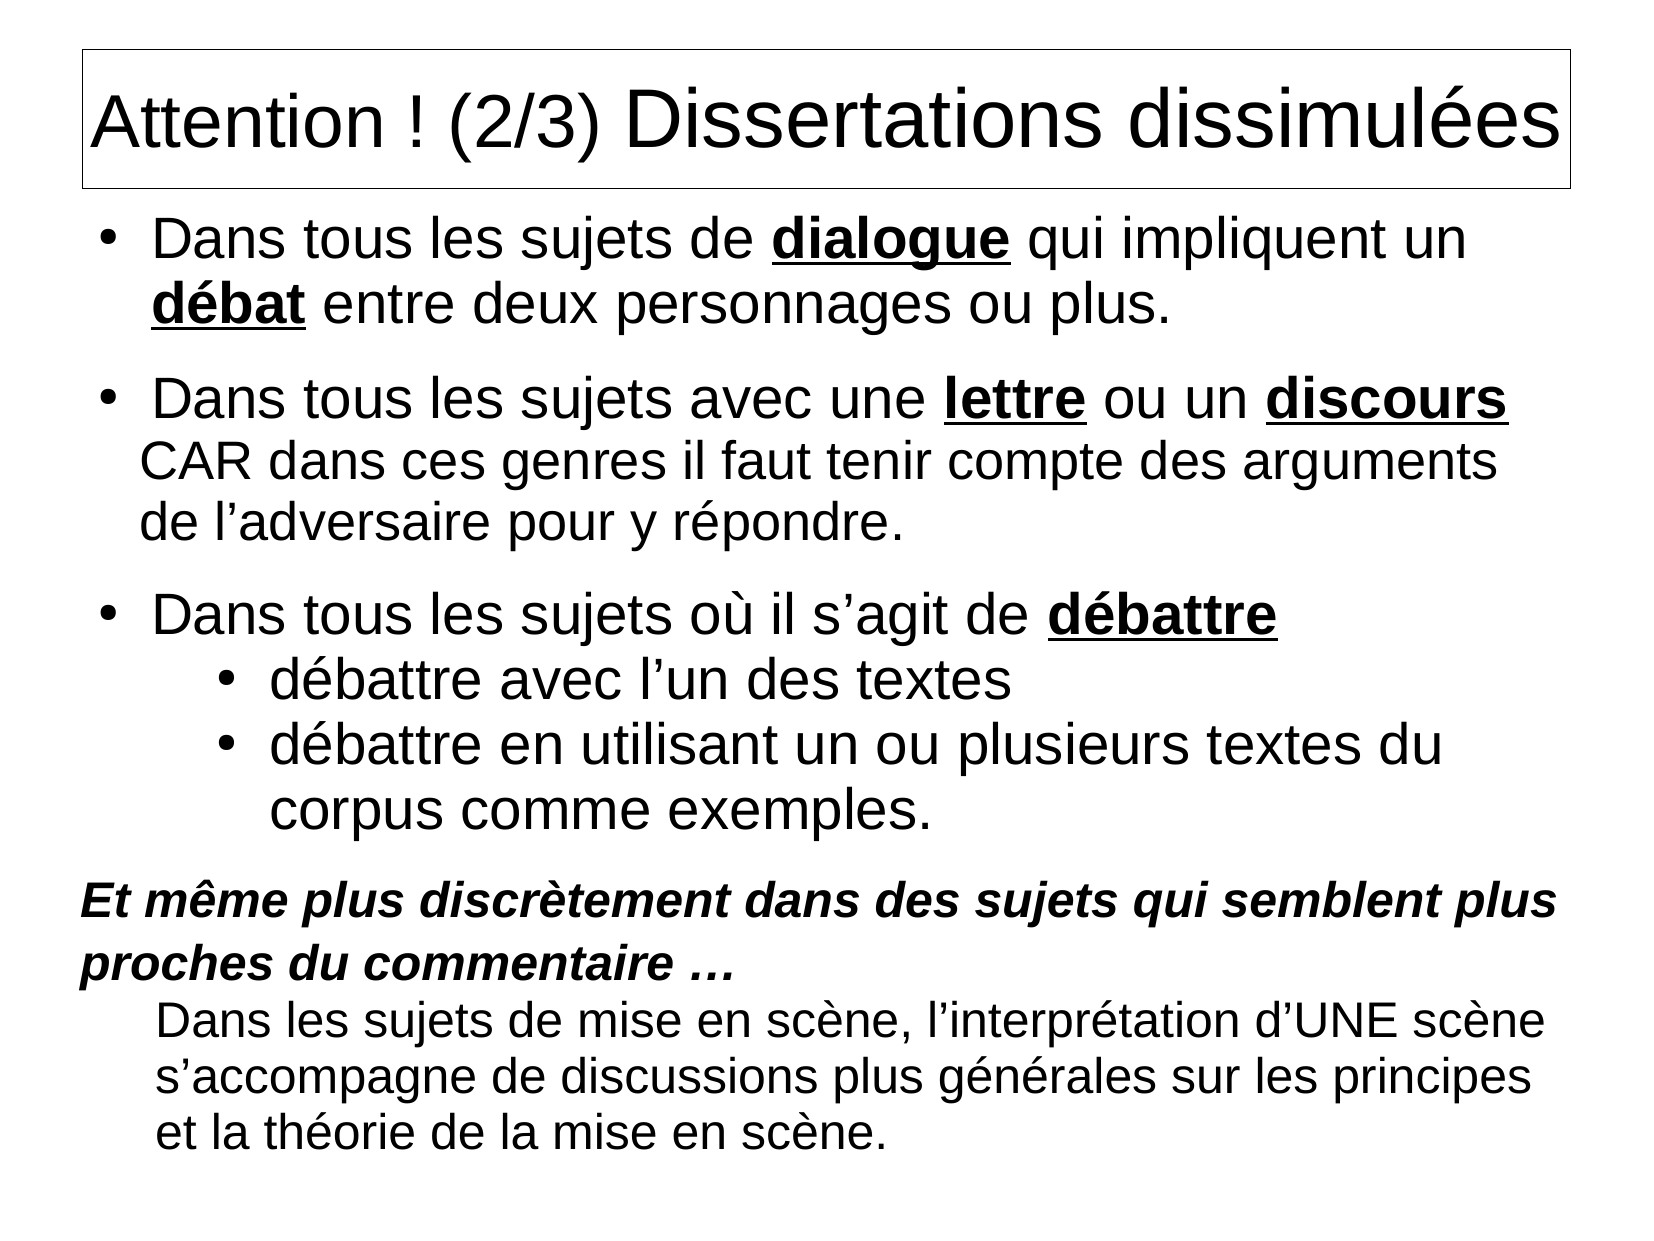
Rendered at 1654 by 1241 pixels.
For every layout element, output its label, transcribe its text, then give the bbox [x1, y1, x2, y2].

list Dans tous les sujets de dialogue qui impliquent un débat entre deux personnages ou plus. Dans tous les sujets avec une lettre ou un discours CAR dans ces genres il faut tenir compte des arguments de l’adversaire pour y répondre. Dans tous les sujets où il s’agit de débattre débattre avec l’un des textes débattre en utilisant un ou plusieurs textes du corpus comme exemples. Et même plus discrètement dans des sujets qui semblent plus proches du commentaire … Dans les sujets de mise en scène, l’interprétation d’UNE scène s’accompagne de discussions plus générales sur les principes et la théorie de la mise en scène. [80, 205, 1569, 1167]
title Attention ! (2/3) Dissertations dissimulées [82, 49, 1571, 189]
